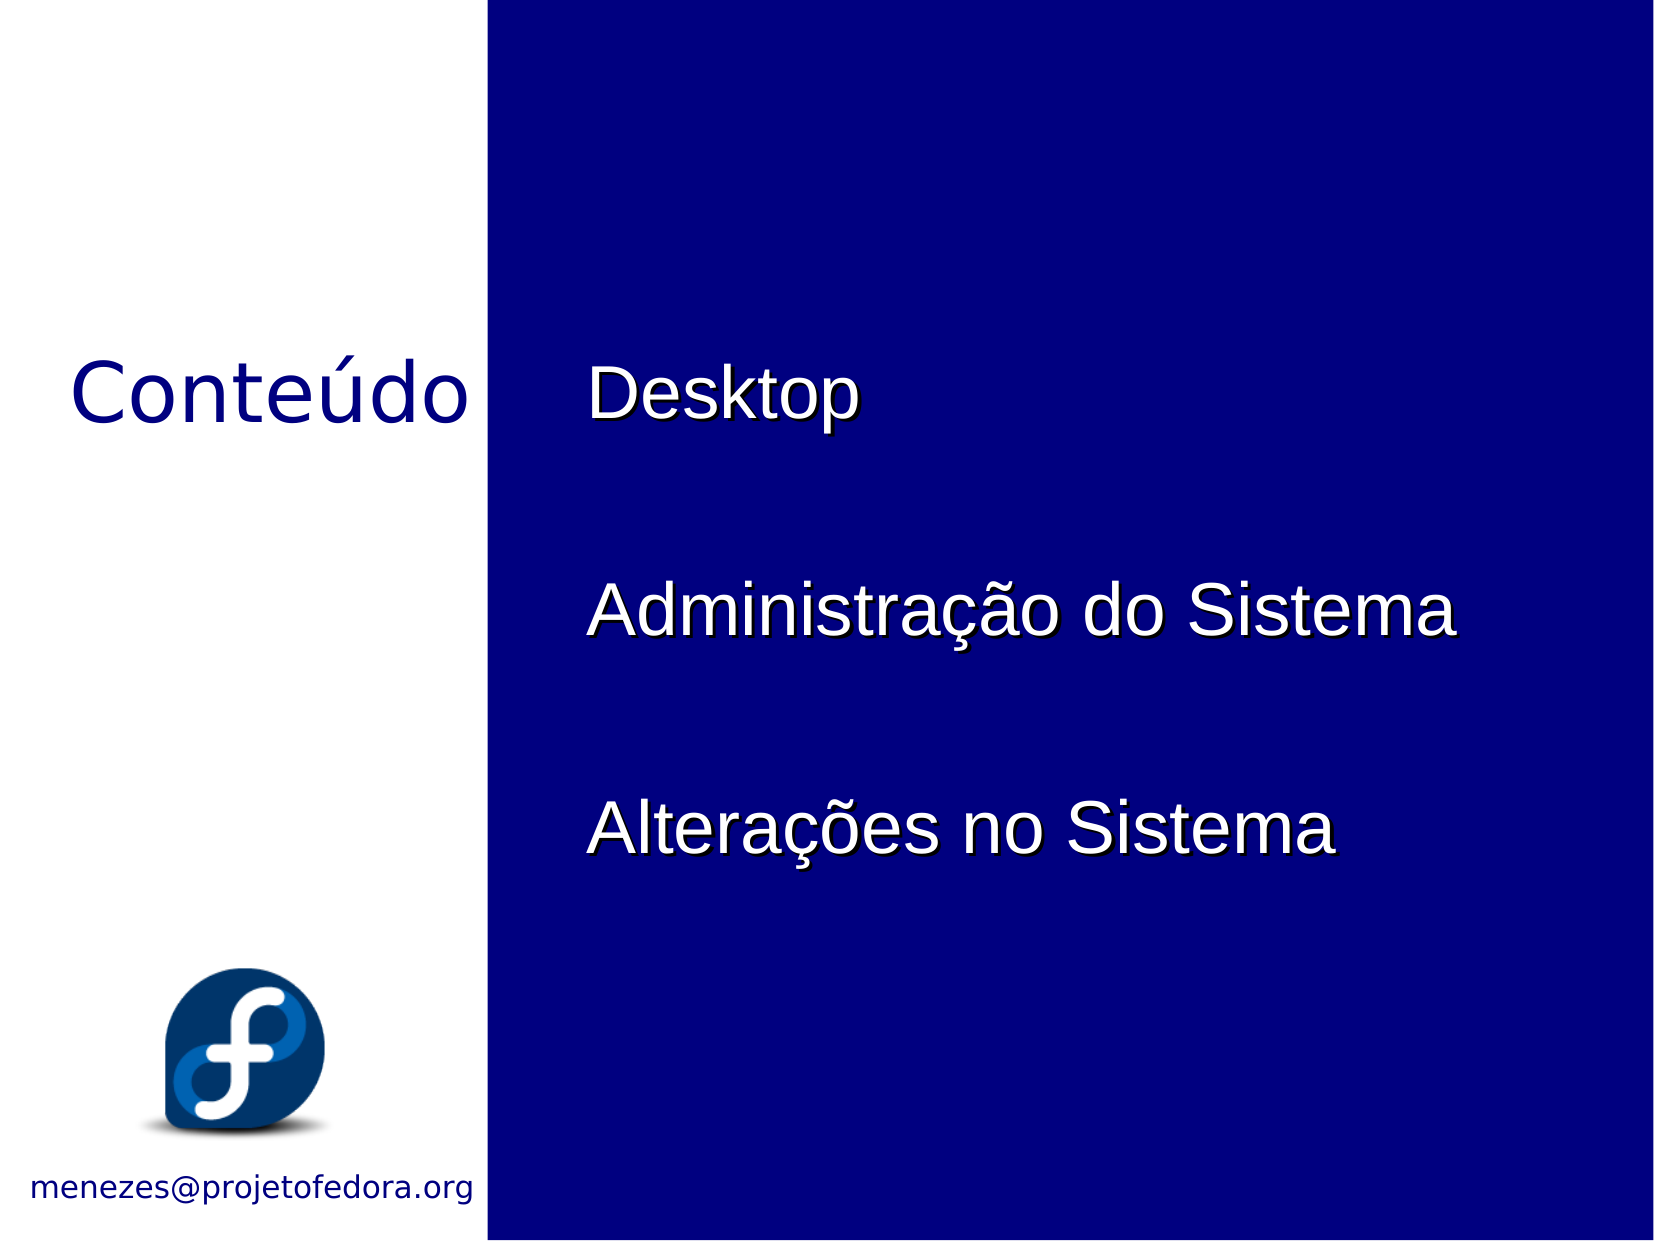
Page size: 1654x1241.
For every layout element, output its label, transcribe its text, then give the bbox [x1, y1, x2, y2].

picture [132, 967, 339, 1141]
text_box Desktop Administração do Sistema Alterações no Sistema [571, 342, 1503, 877]
text_box Conteúdo [54, 338, 524, 451]
